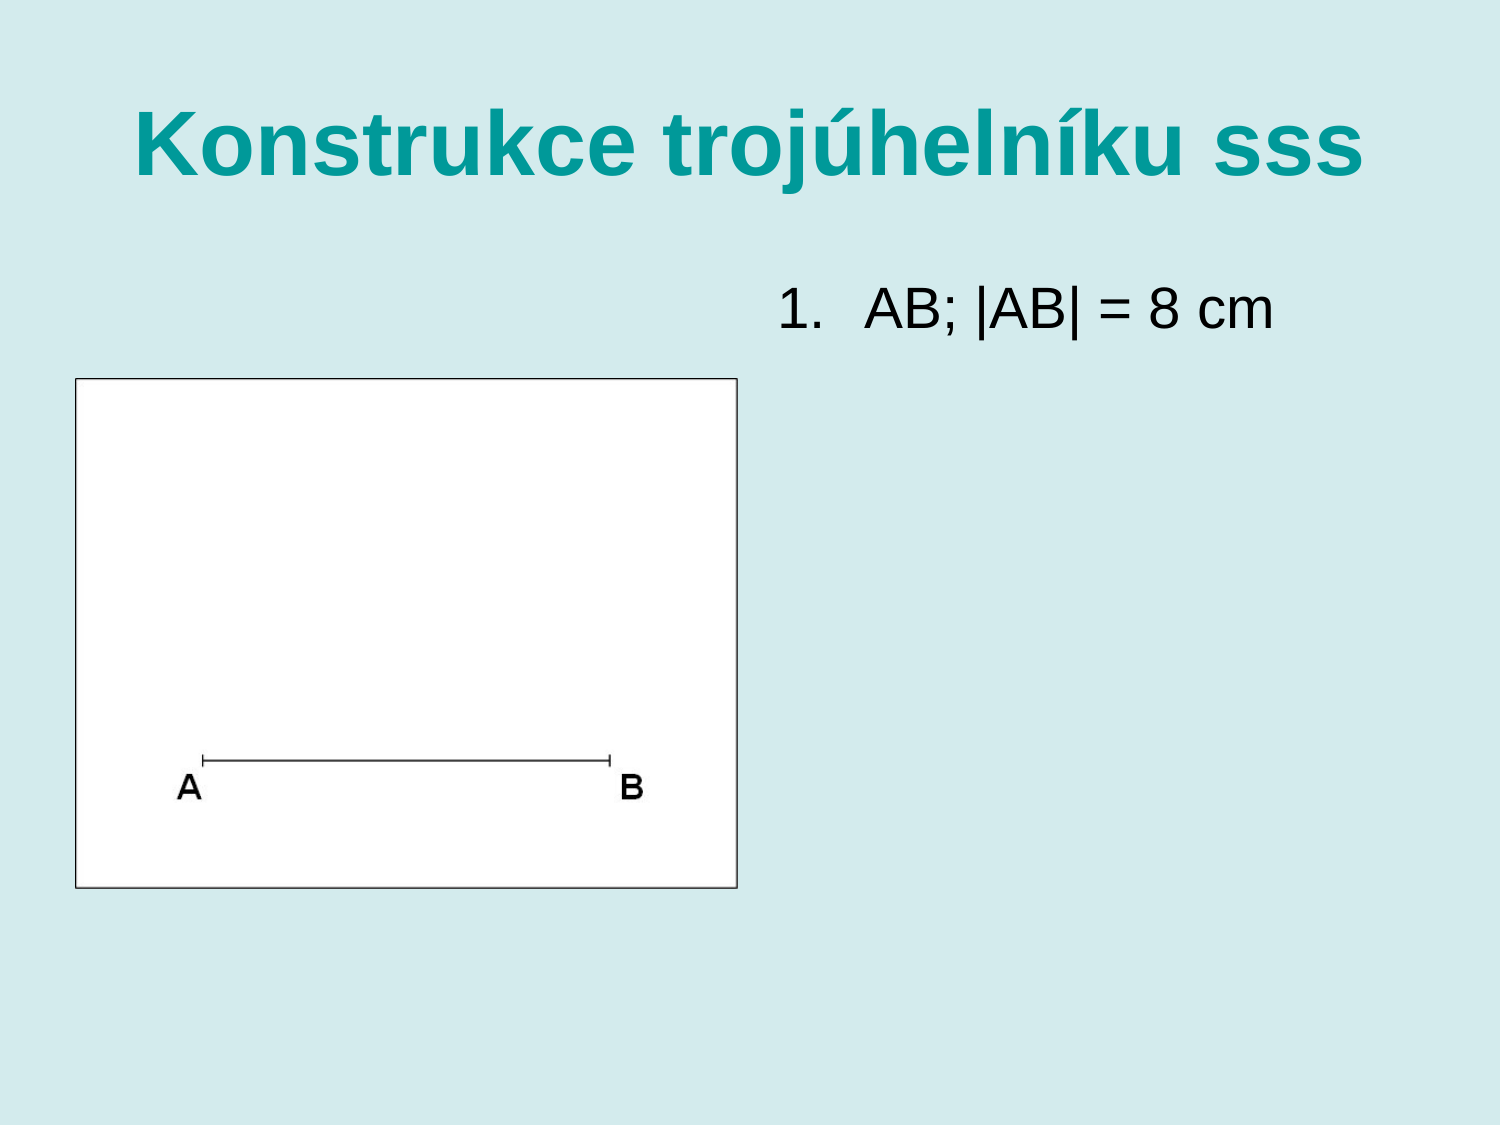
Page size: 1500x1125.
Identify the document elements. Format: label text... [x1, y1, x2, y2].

title Konstrukce trojúhelníku sss [75, 45, 1426, 233]
picture [75, 378, 738, 889]
list AB; |AB| = 8 cm [762, 262, 1426, 1006]
